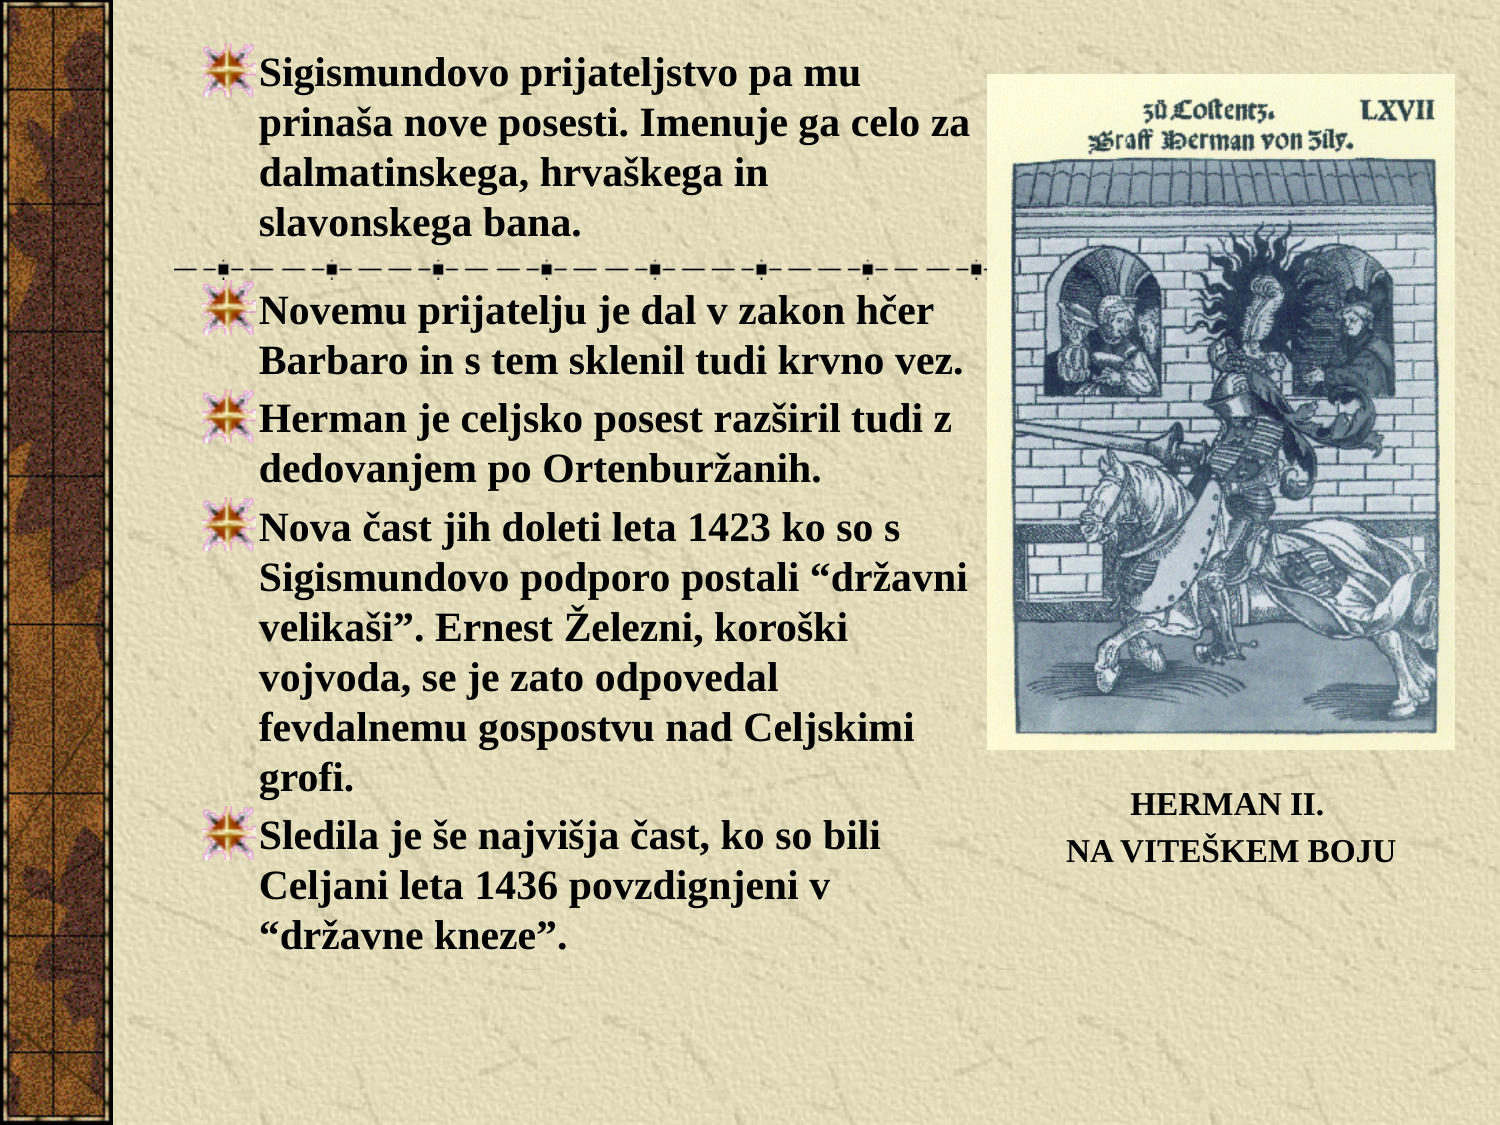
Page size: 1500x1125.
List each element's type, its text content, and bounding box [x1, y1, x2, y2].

picture [0, 0, 1500, 1125]
list Sigismundovo prijateljstvo pa mu prinaša nove posesti. Imenuje ga celo za dalmatinskega, hrvaškega in slavonskega bana. Novemu prijatelju je dal v zakon hčer Barbaro in s tem sklenil tudi krvno vez. Herman je celjsko posest razširil tudi z dedovanjem po Ortenburžanih. Nova čast jih doleti leta 1423 ko so s Sigismundovo podporo postali “državni velikaši”. Ernest Železni, koroški vojvoda, se je zato odpovedal fevdalnemu gospostvu nad Celjskimi grofi. Sledila je še najvišja čast, ko so bili Celjani leta 1436 povzdignjeni v “državne kneze”. [187, 37, 989, 1013]
text_box HERMAN II. NA VITEŠKEM BOJU [1051, 774, 1412, 877]
